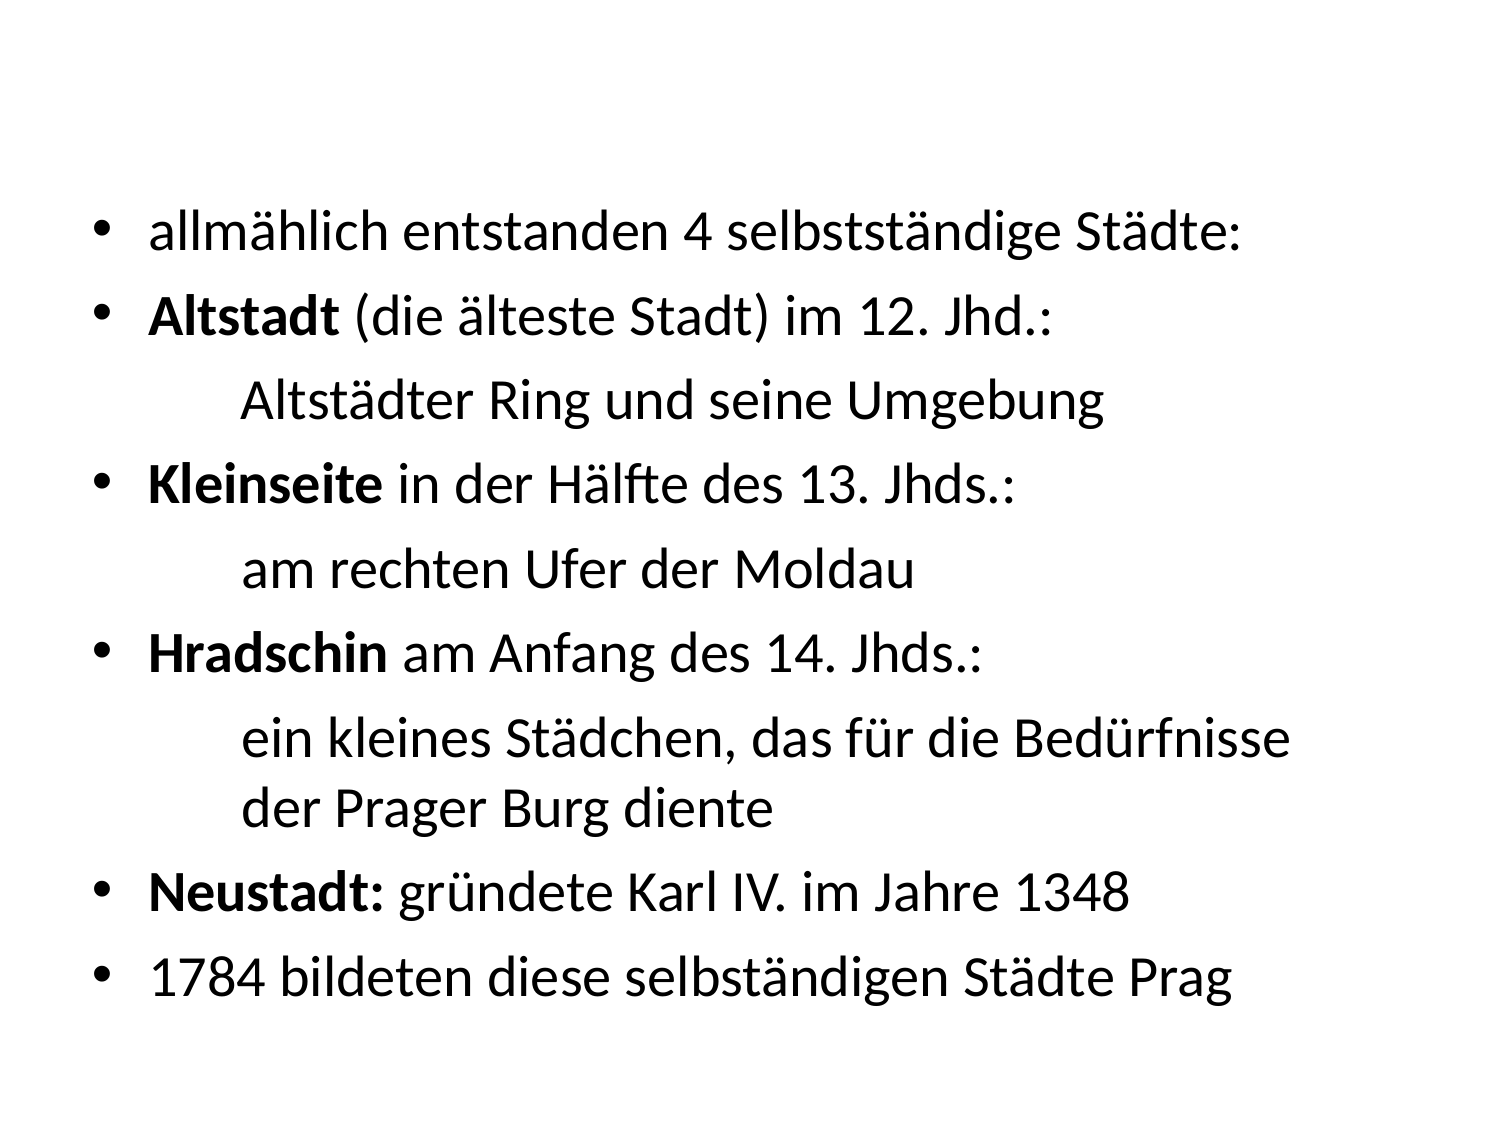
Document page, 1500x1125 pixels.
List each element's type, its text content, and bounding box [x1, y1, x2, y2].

list allmählich entstanden 4 selbstständige Städte: Altstadt (die älteste Stadt) im 12. Jhd.: Altstädter Ring und seine Umgebung Kleinseite in der Hälfte des 13. Jhds.: am rechten Ufer der Moldau Hradschin am Anfang des 14. Jhds.: ein kleines Städchen, das für die Bedürfnisse der Prager Burg diente Neustadt: gründete Karl IV. im Jahre 1348 1784 bildeten diese selbständigen Städte Prag [76, 184, 1427, 1125]
